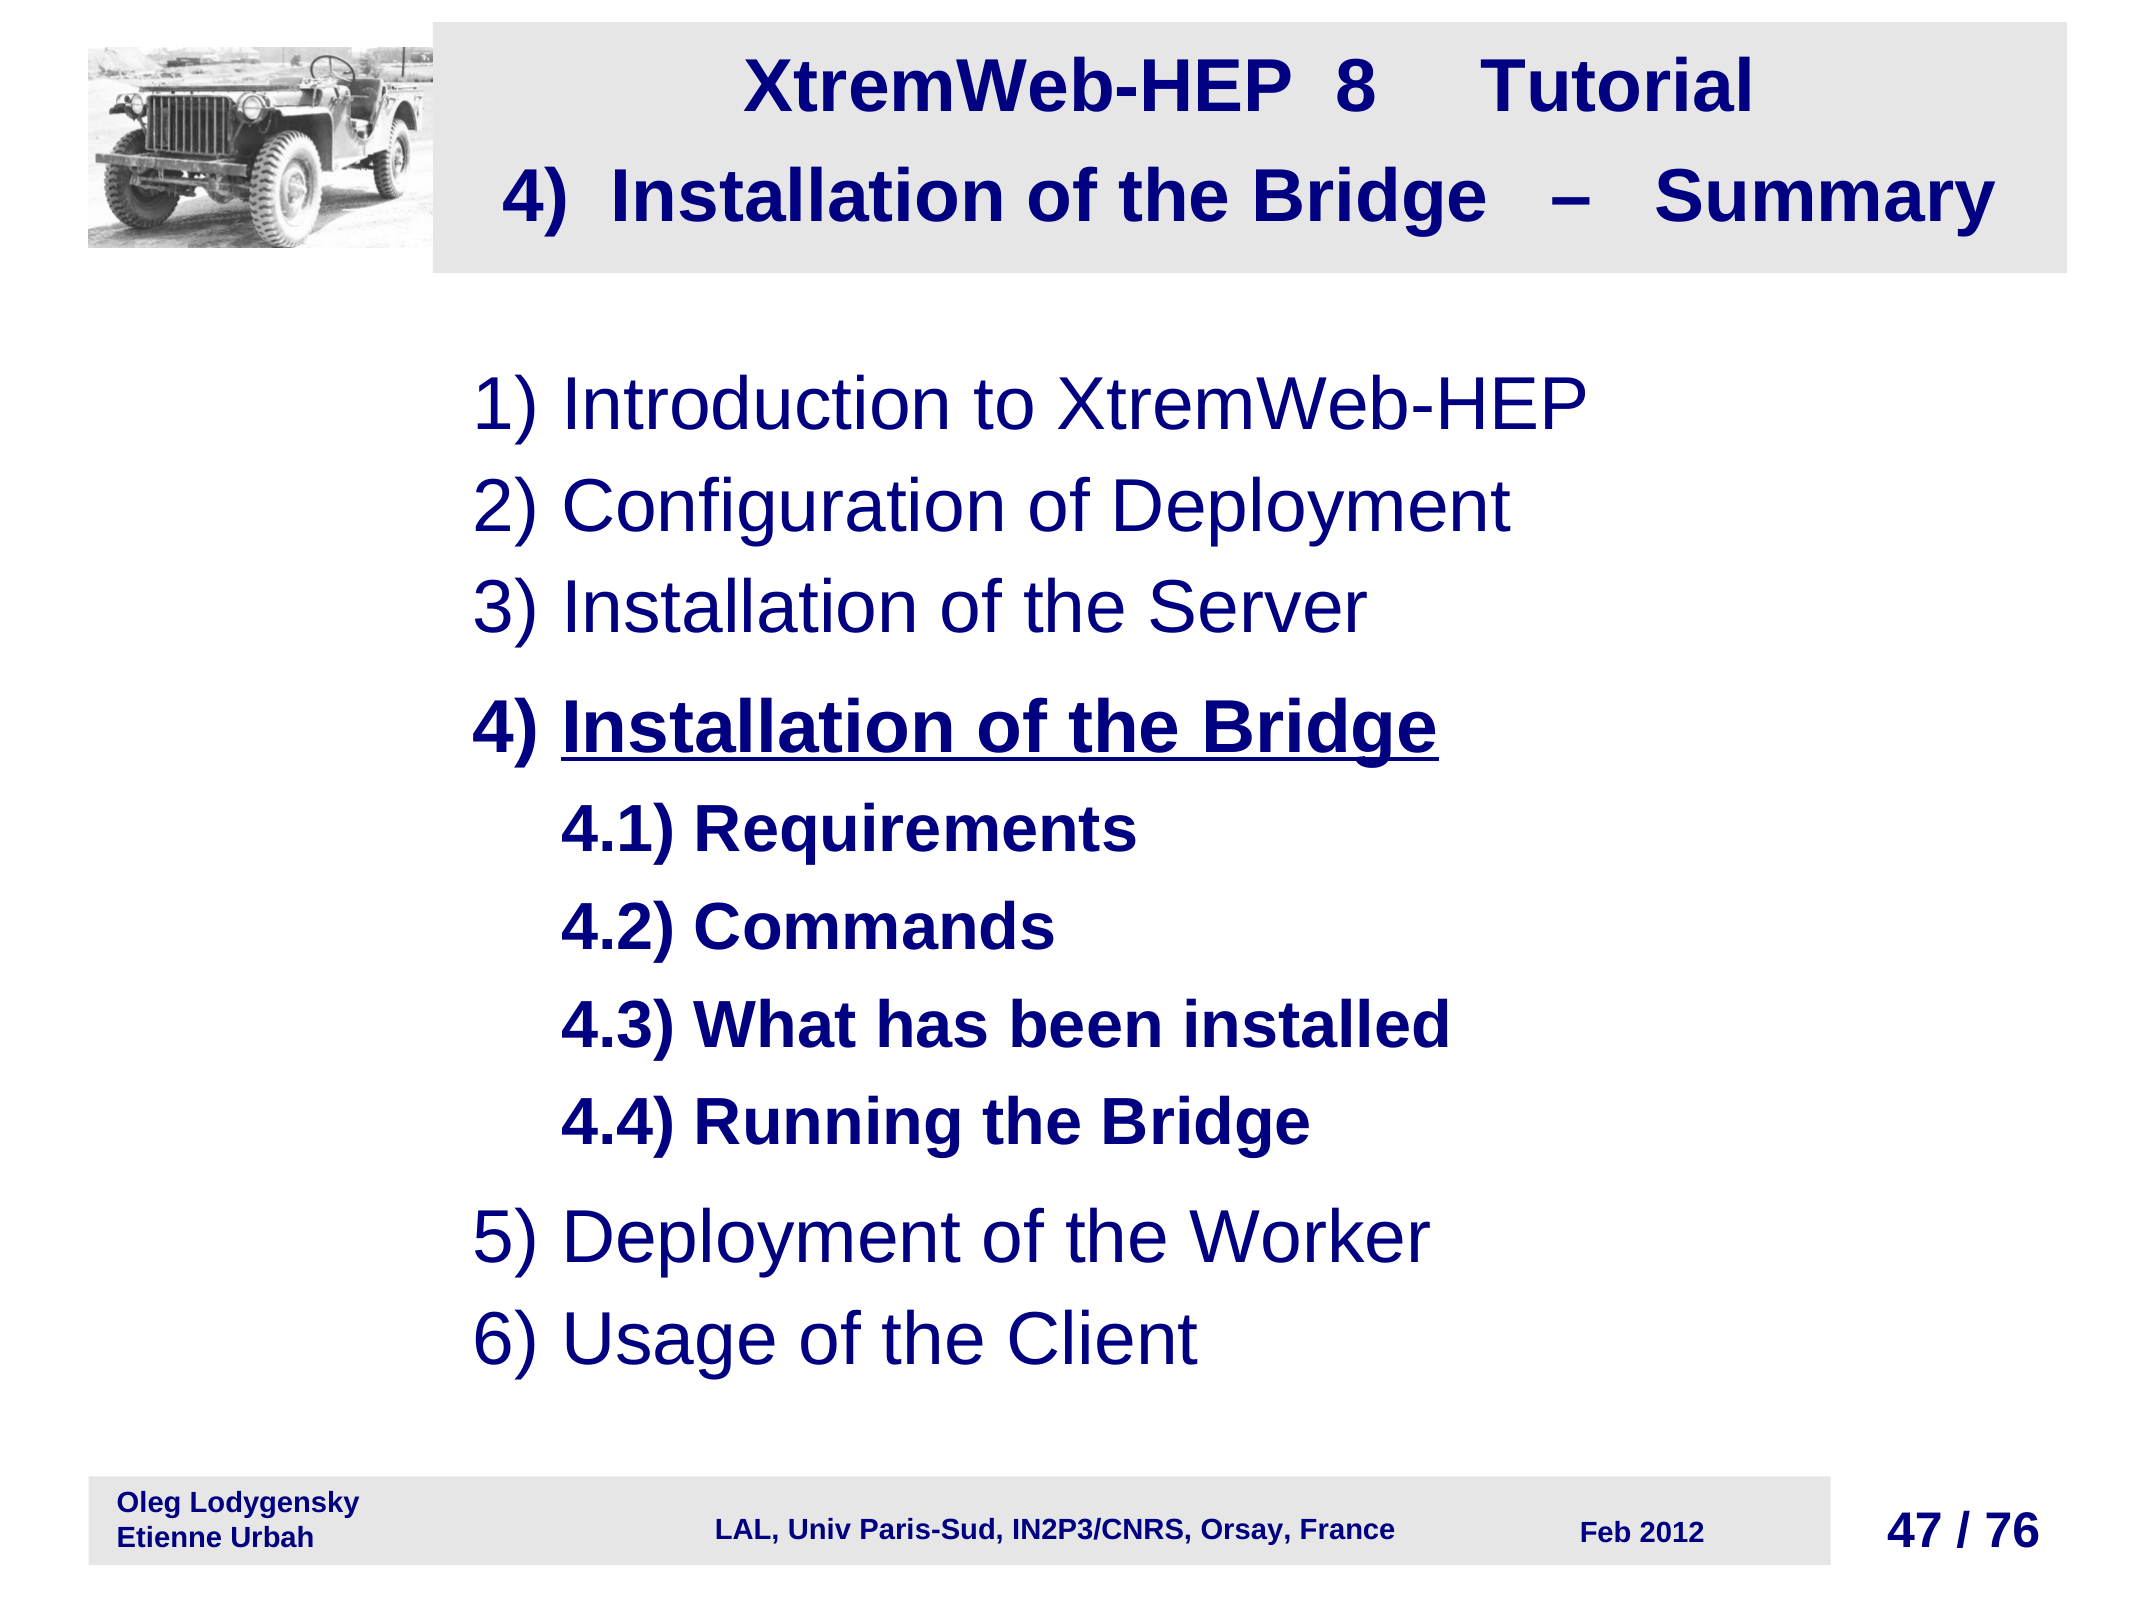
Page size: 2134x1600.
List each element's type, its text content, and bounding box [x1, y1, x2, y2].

picture [88, 47, 433, 248]
text_box Introduction to XtremWeb-HEP Configuration of Deployment Installation of the Server Installation of the Bridge Requirements Commands What has been installed Running the Bridge Deployment of the Worker Usage of the Client [472, 354, 1949, 1428]
title 4) Installation of the Bridge – Summary [442, 118, 2067, 266]
